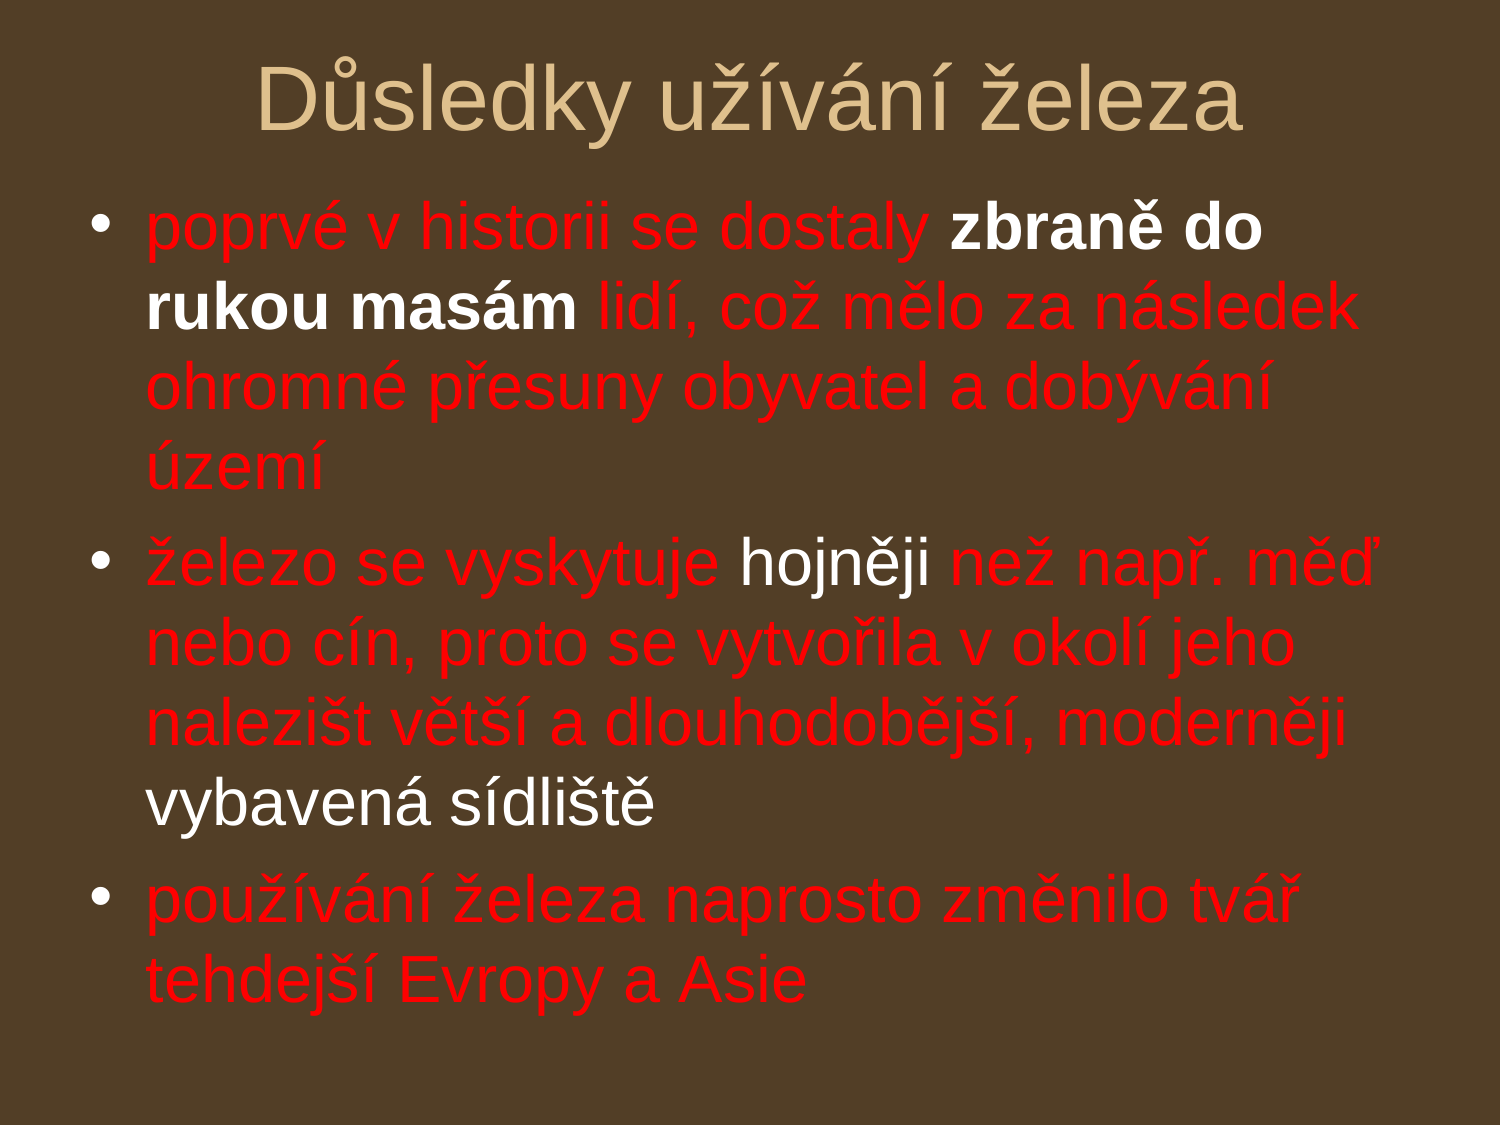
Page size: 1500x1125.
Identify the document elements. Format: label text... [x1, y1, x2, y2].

title Důsledky užívání železa [75, 0, 1426, 174]
list poprvé v historii se dostaly zbraně do rukou masám lidí, což mělo za následek ohromné přesuny obyvatel a dobývání území železo se vyskytuje hojněji než např. měď nebo cín, proto se vytvořila v okolí jeho nalezišt větší a dlouhodobější, moderněji vybavená sídliště používání železa naprosto změnilo tvář tehdejší Evropy a Asie [75, 174, 1426, 1063]
